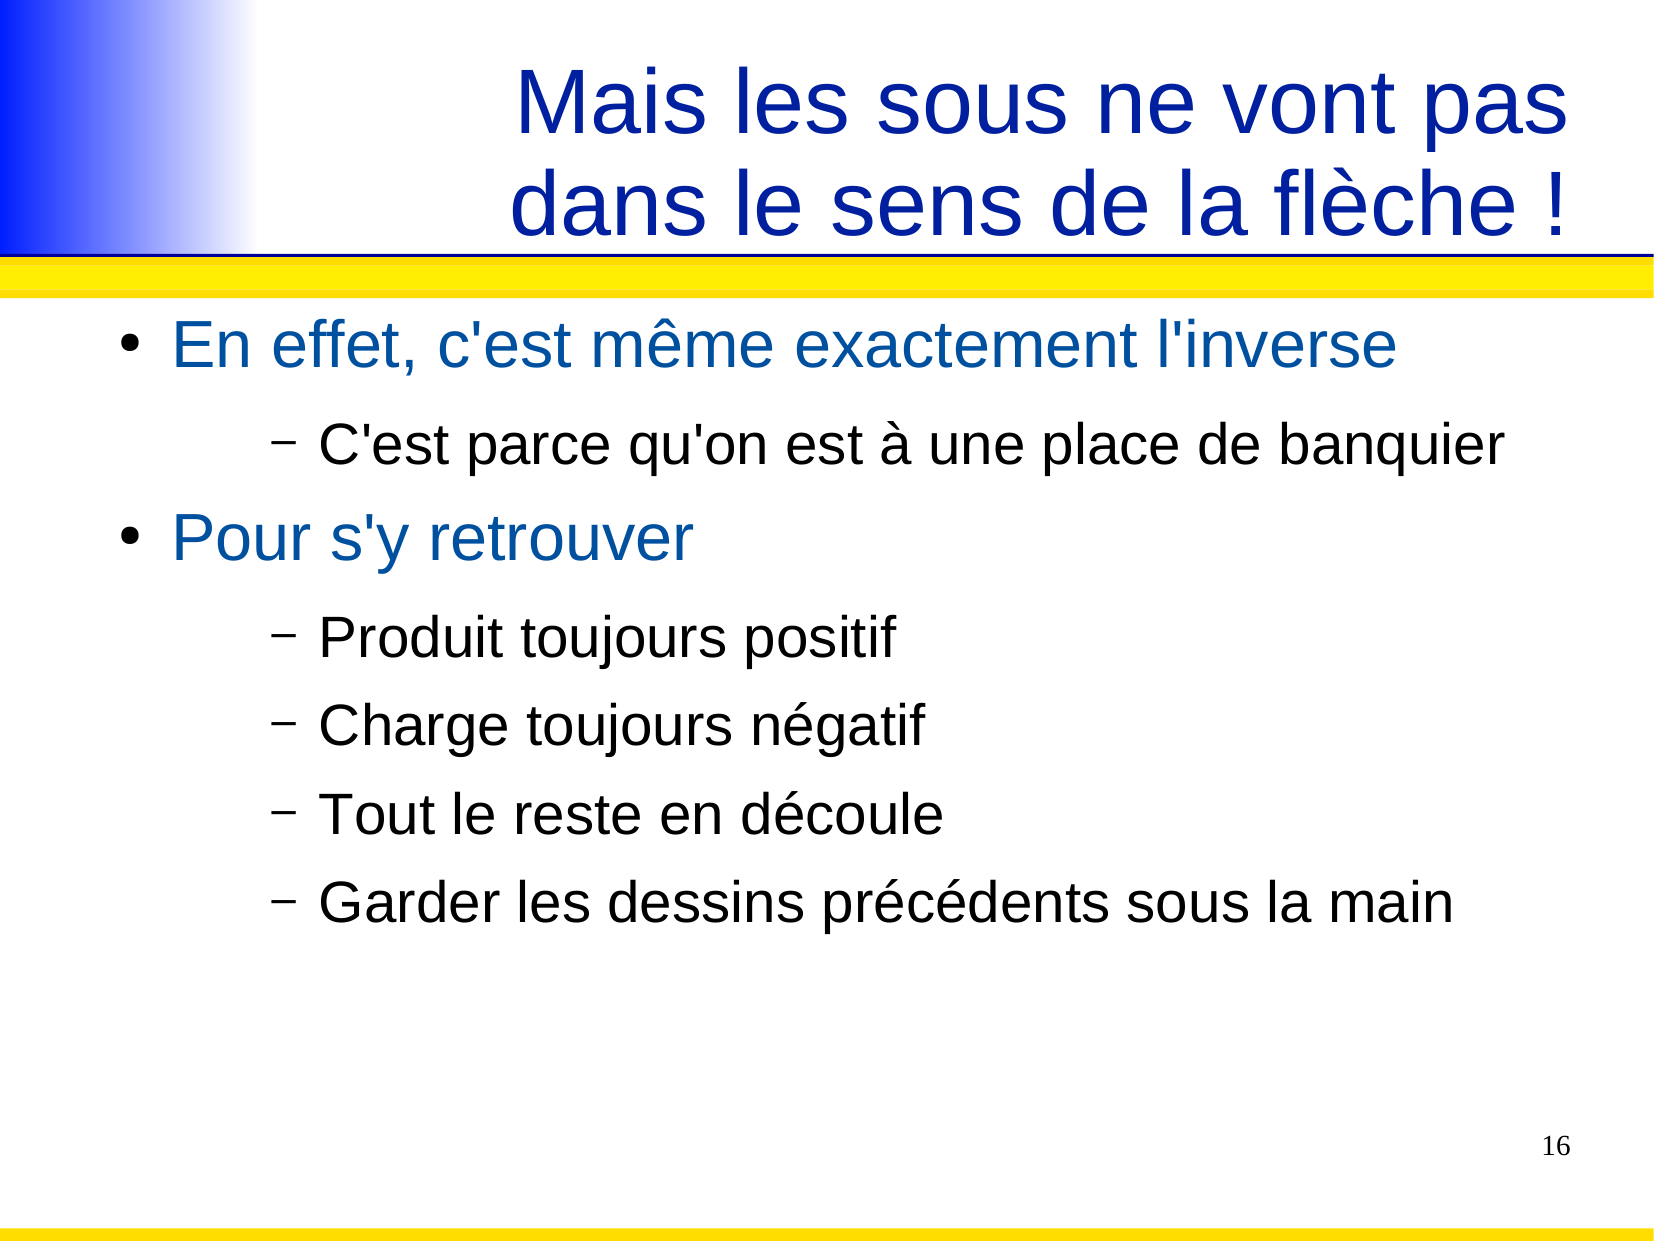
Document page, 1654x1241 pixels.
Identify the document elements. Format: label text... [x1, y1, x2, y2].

list En effet, c'est même exactement l'inverse C'est parce qu'on est à une place de banquier Pour s'y retrouver Produit toujours positif Charge toujours négatif Tout le reste en découle Garder les dessins précédents sous la main [82, 307, 1571, 1126]
title Mais les sous ne vont pas dans le sens de la flèche ! [372, 49, 1571, 257]
